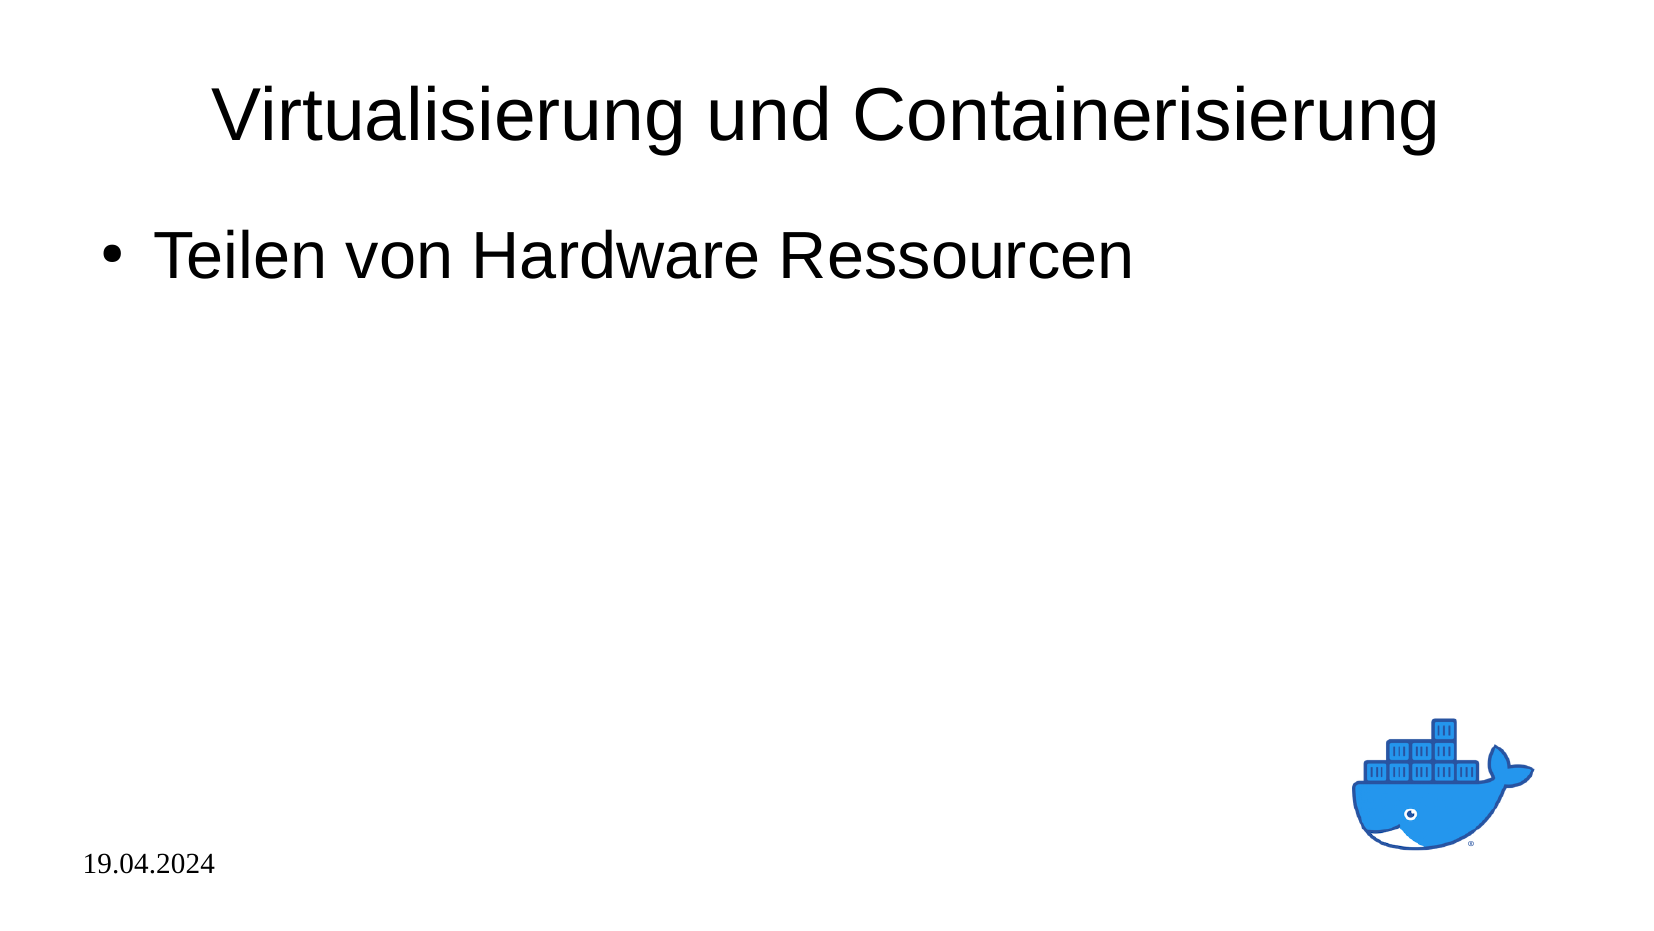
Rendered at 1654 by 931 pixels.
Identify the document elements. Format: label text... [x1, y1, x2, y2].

list Teilen von Hardware Ressourcen [82, 217, 1571, 758]
title Virtualisierung und Containerisierung [82, 37, 1571, 193]
picture [1305, 758, 1571, 912]
